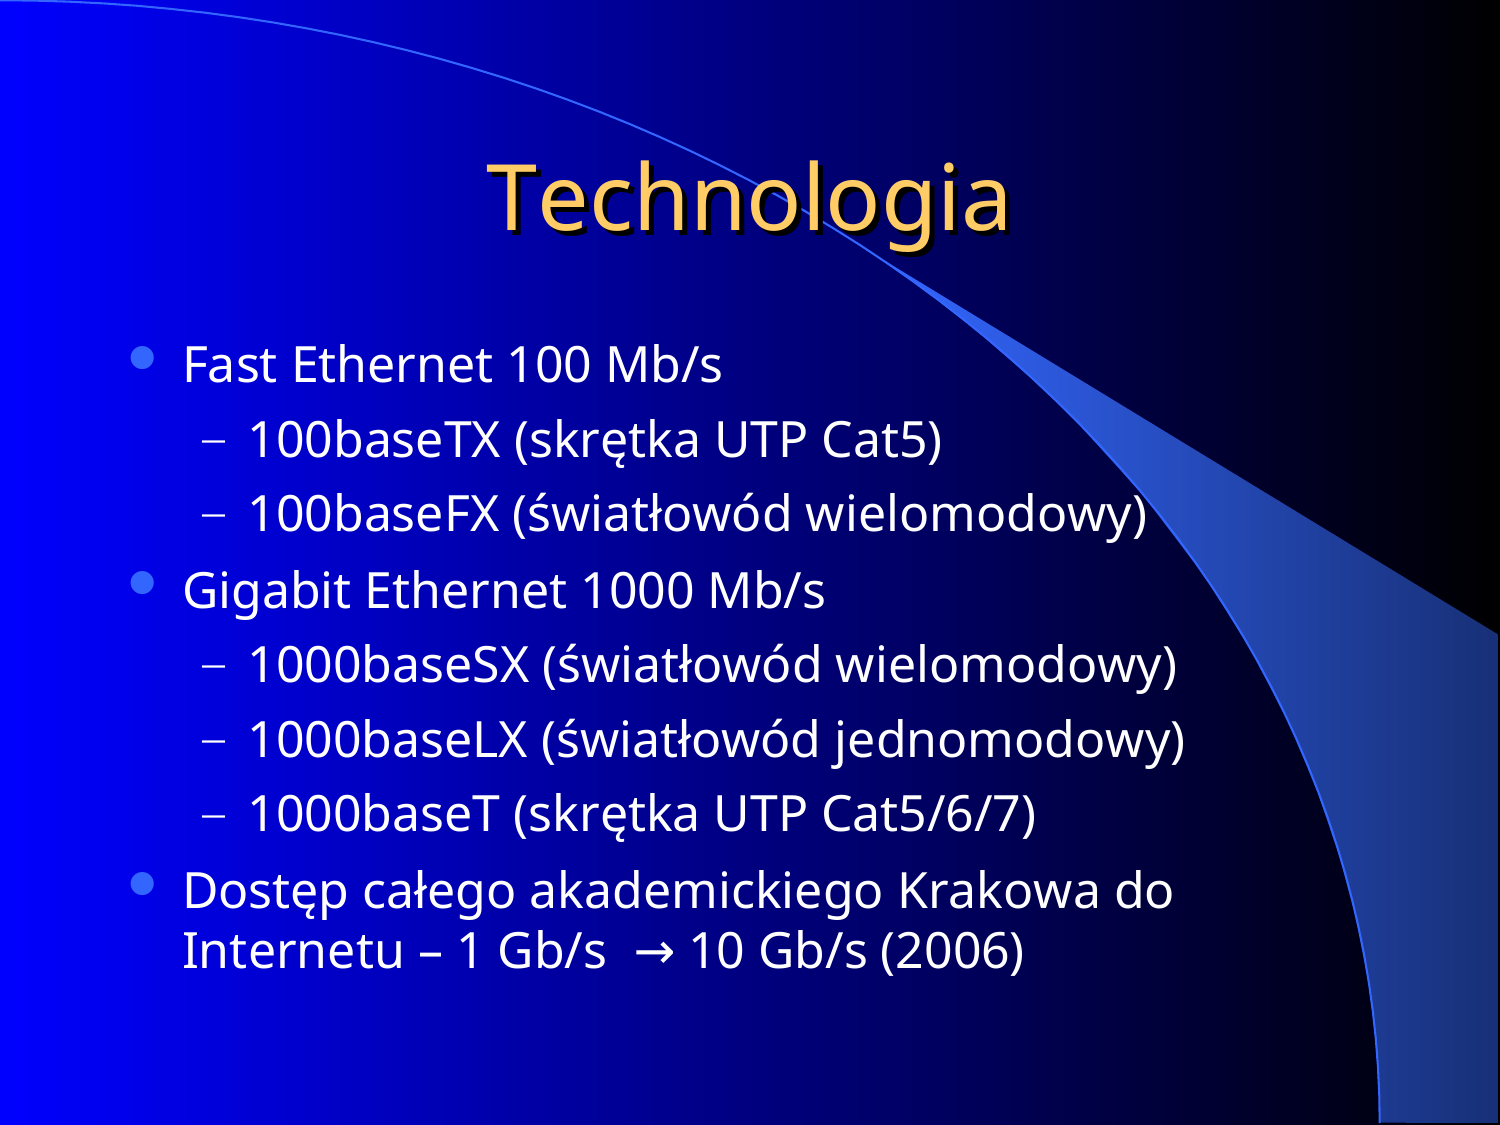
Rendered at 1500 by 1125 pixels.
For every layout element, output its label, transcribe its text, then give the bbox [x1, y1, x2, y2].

title Technologia [112, 99, 1388, 288]
list Fast Ethernet 100 Mb/s 100baseTX (skrętka UTP Cat5) 100baseFX (światłowód wielomodowy) Gigabit Ethernet 1000 Mb/s 1000baseSX (światłowód wielomodowy) 1000baseLX (światłowód jednomodowy) 1000baseT (skrętka UTP Cat5/6/7) Dostęp całego akademickiego Krakowa do Internetu – 1 Gb/s → 10 Gb/s (2006) [112, 324, 1388, 1000]
